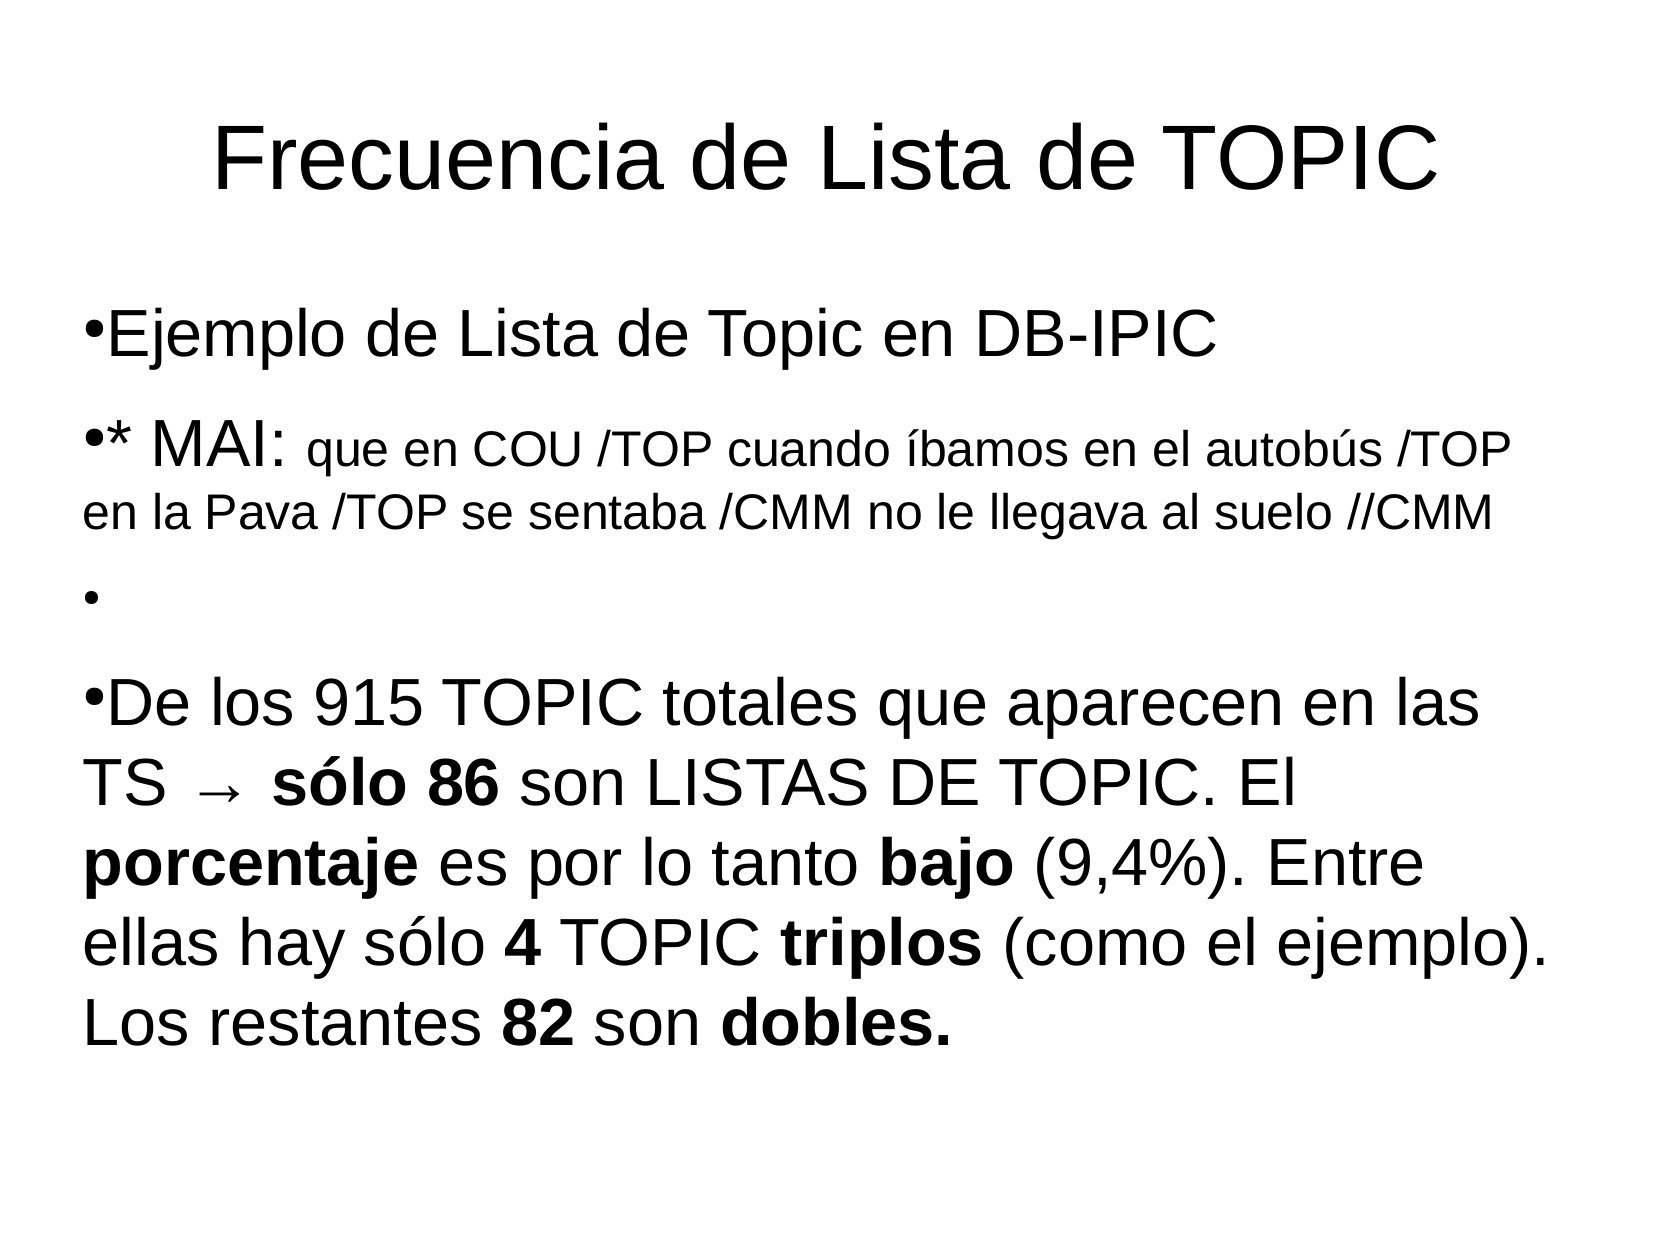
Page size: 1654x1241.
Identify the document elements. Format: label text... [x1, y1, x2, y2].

title Frecuencia de Lista de TOPIC [82, 49, 1571, 257]
list Ejemplo de Lista de Topic en DB-IPIC * MAI: que en COU /TOP cuando íbamos en el autobús /TOP en la Pava /TOP se sentaba /CMM no le llegava al suelo //CMM De los 915 TOPIC totales que aparecen en las TS → sólo 86 son LISTAS DE TOPIC. El porcentaje es por lo tanto bajo (9,4%). Entre ellas hay sólo 4 TOPIC triplos (como el ejemplo). Los restantes 82 son dobles. [82, 290, 1571, 1109]
